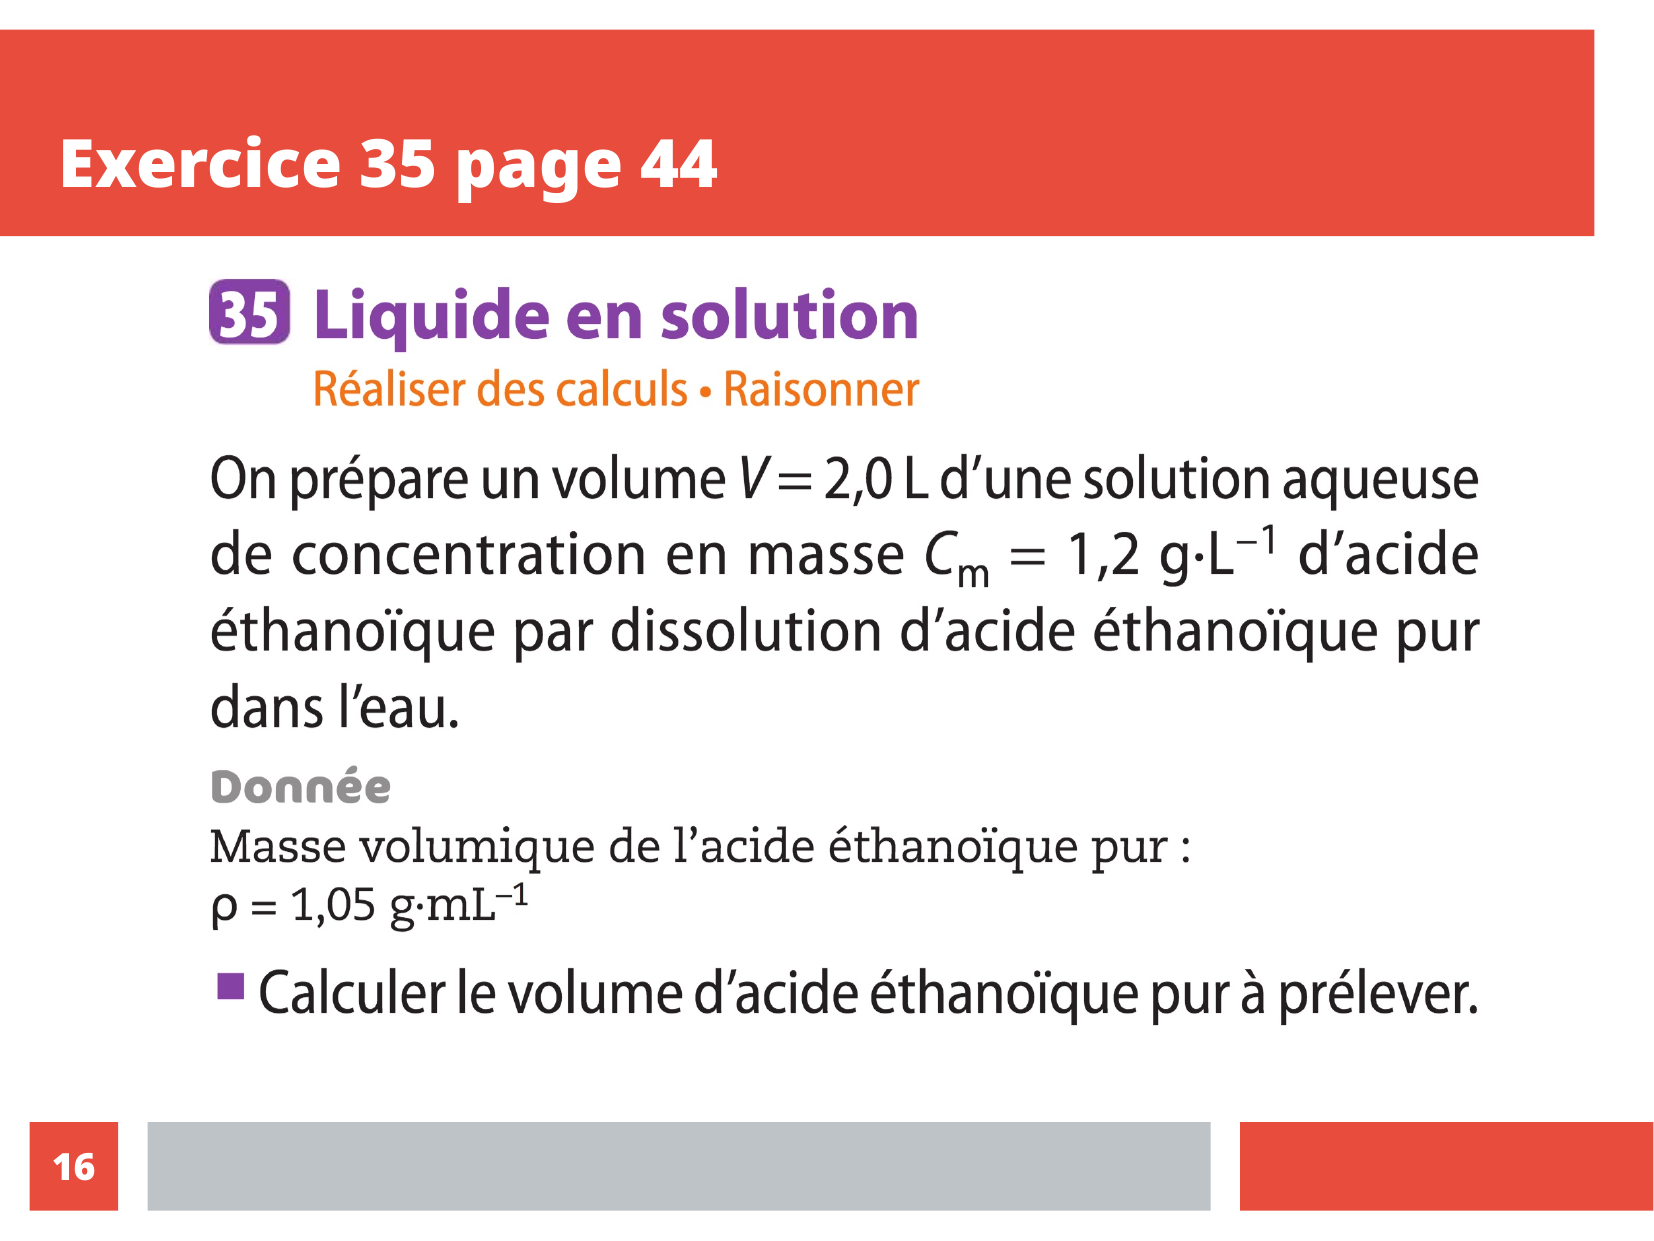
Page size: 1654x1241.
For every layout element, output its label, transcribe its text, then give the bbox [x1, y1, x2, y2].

title Exercice 35 page 44 [59, 59, 1595, 207]
picture [190, 267, 1512, 1040]
